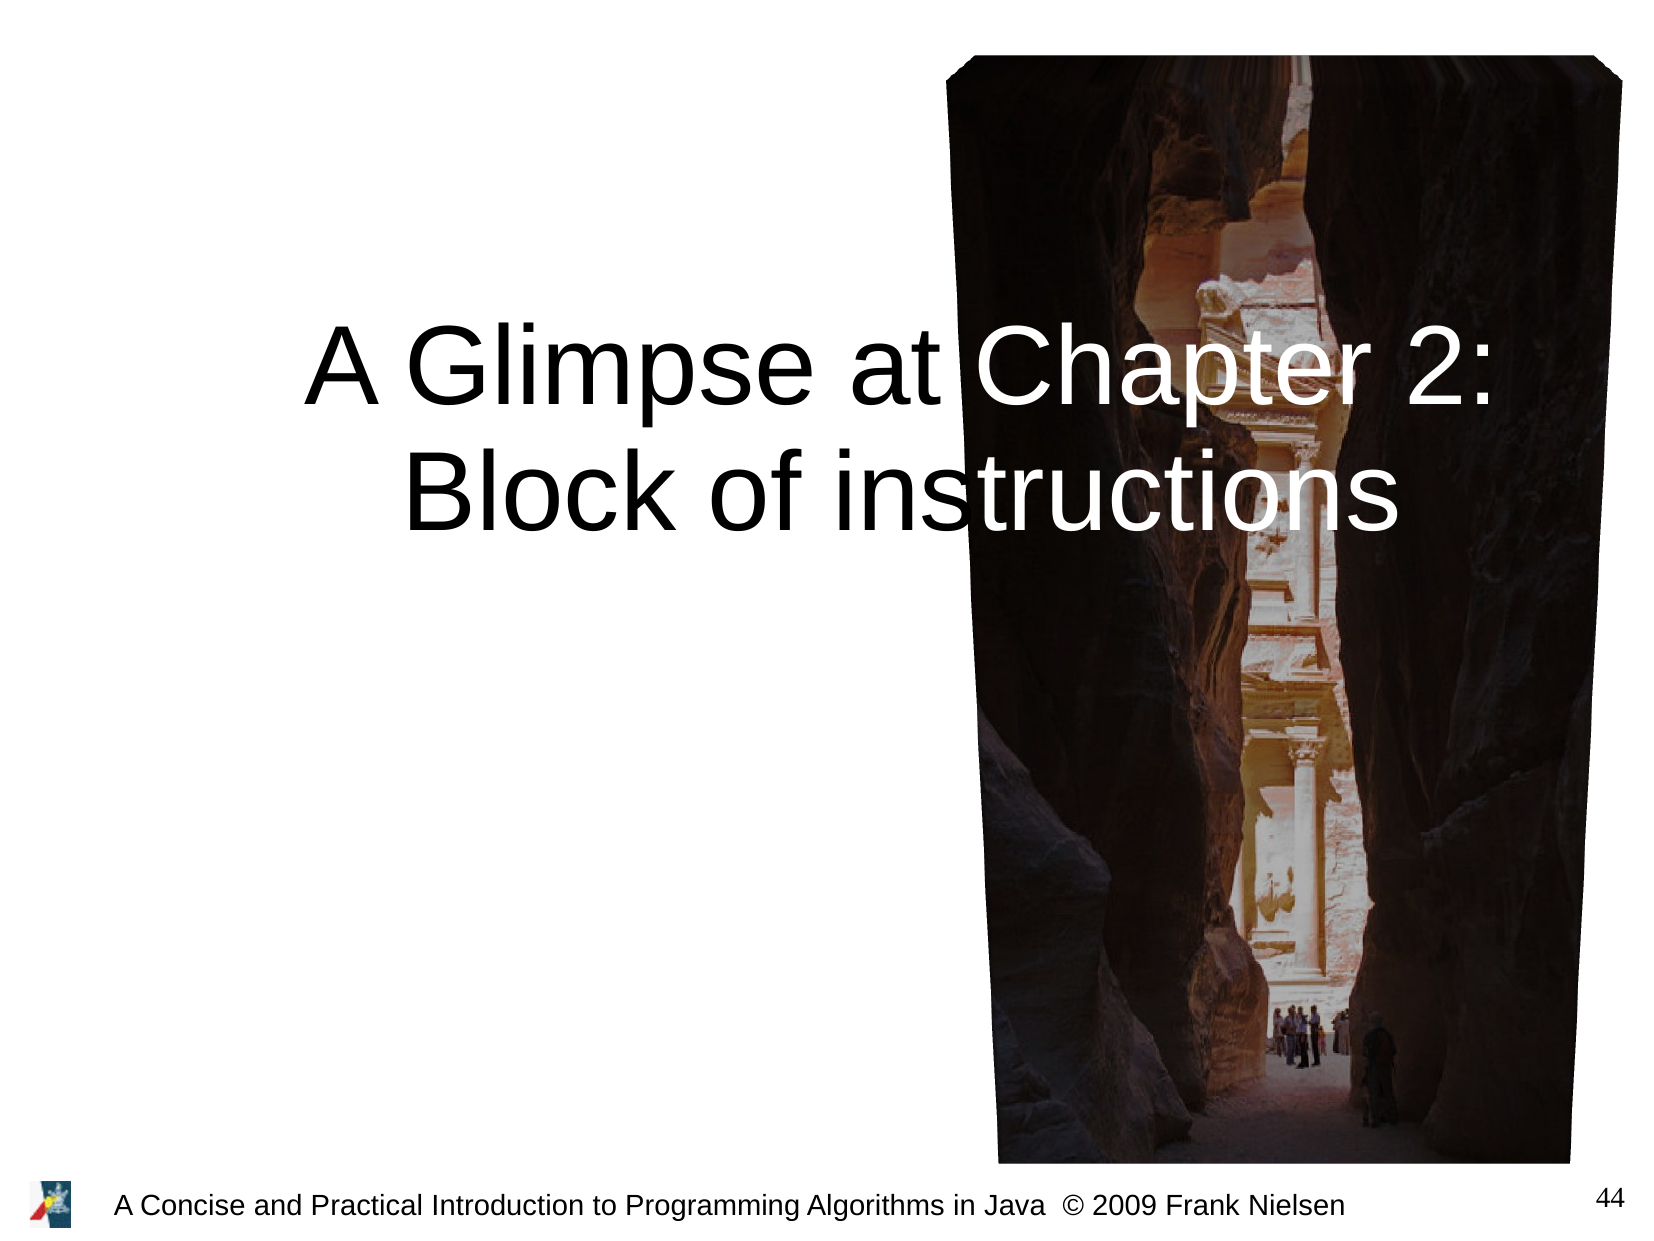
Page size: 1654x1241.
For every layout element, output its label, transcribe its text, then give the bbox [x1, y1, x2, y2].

picture [947, 56, 1622, 1163]
picture [29, 1181, 71, 1228]
text_box A Glimpse at Chapter 2: Block of instructions [289, 295, 1514, 604]
